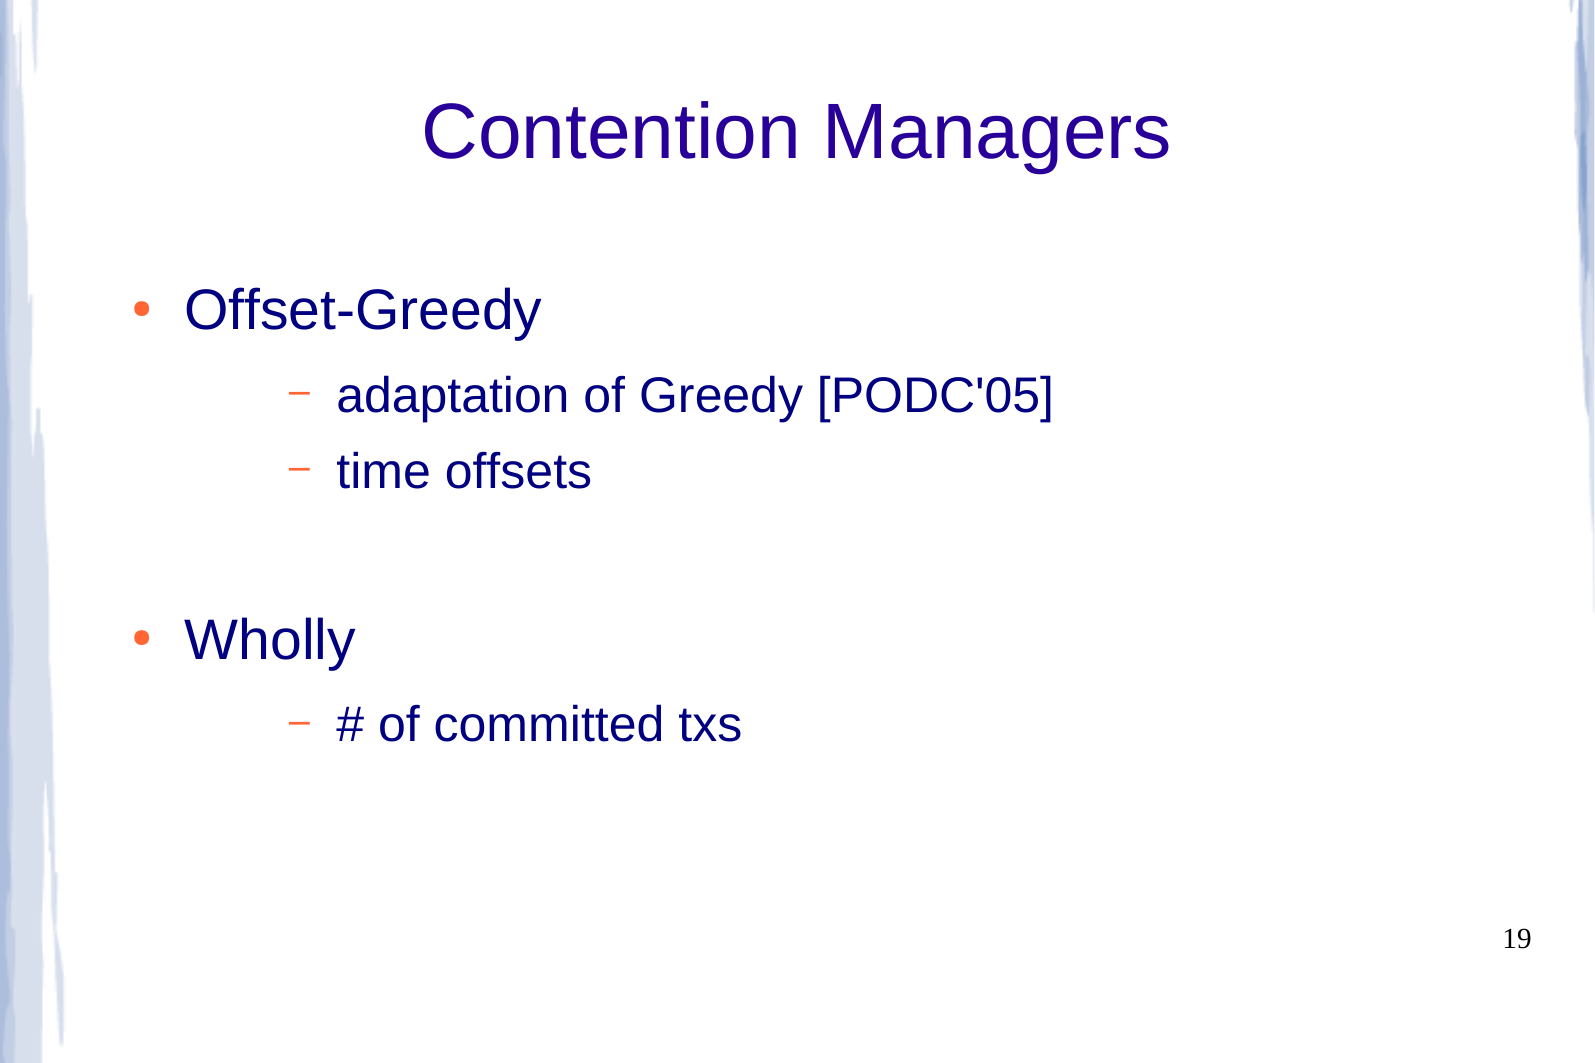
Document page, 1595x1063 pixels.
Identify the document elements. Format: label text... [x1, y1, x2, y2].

title Contention Managers [79, 42, 1515, 220]
picture [0, 0, 1595, 1063]
list Offset-Greedy adaptation of Greedy [PODC'05] time offsets Wholly # of committed txs [113, 278, 1515, 1030]
